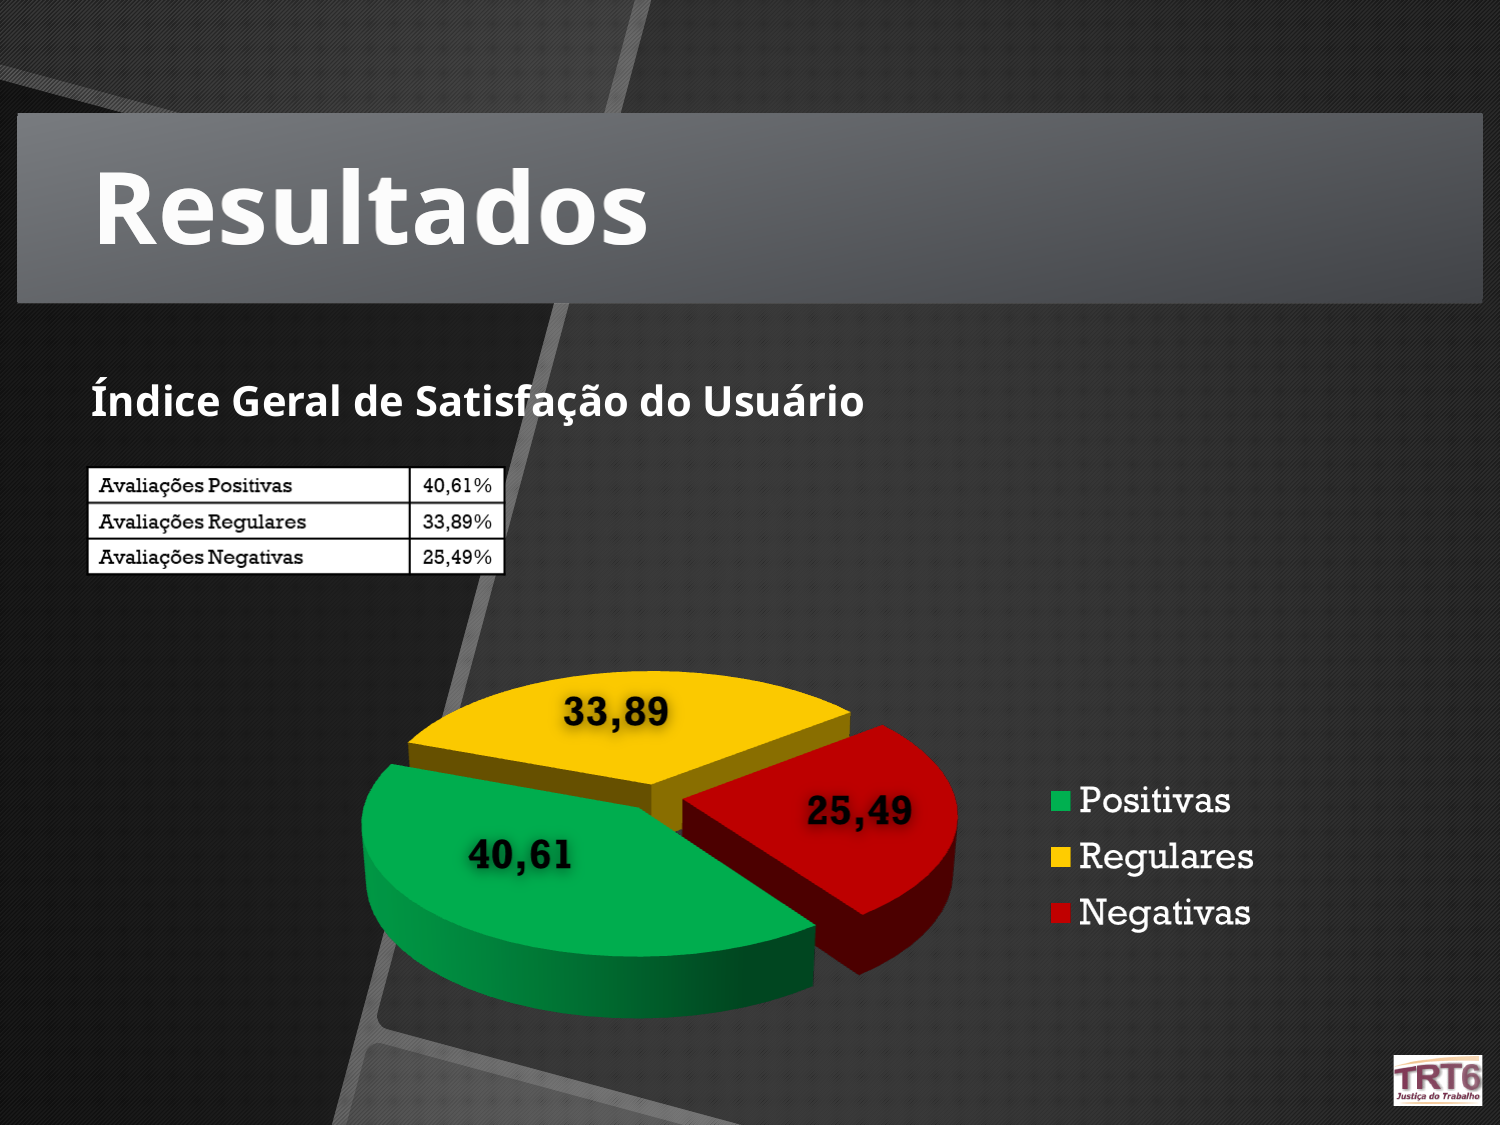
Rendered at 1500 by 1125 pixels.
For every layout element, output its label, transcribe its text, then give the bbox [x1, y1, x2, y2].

chart [265, 515, 1283, 1125]
text_box Índice Geral de Satisfação do Usuário [76, 367, 1471, 433]
text_box Resultados [77, 137, 1388, 272]
picture [86, 467, 507, 582]
text_box [18, 114, 1482, 303]
picture [1393, 1055, 1483, 1106]
